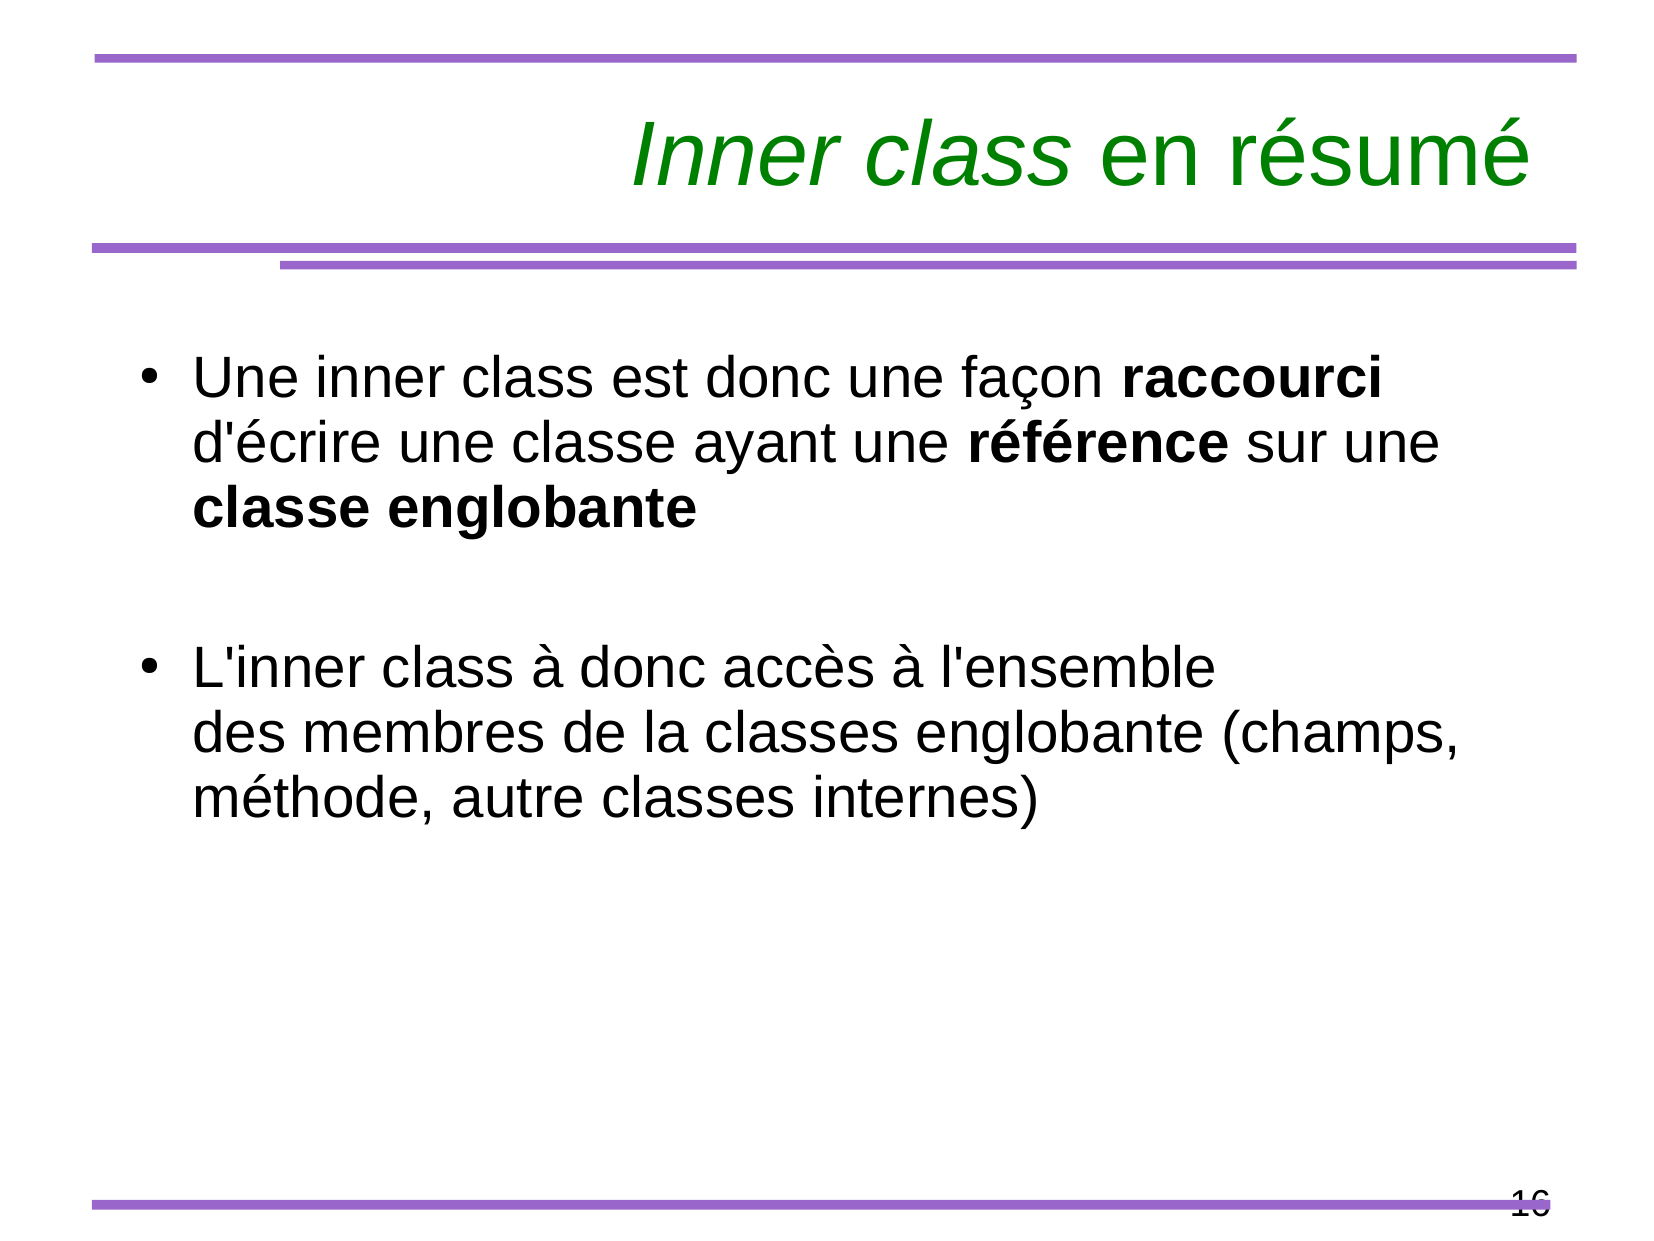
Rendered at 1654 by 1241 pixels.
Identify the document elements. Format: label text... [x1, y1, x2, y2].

title Inner class en résumé [121, 49, 1534, 257]
list Une inner class est donc une façon raccourci d'écrire une classe ayant une référence sur une classe englobante L'inner class à donc accès à l'ensemble des membres de la classes englobante (champs, méthode, autre classes internes) [121, 344, 1534, 830]
